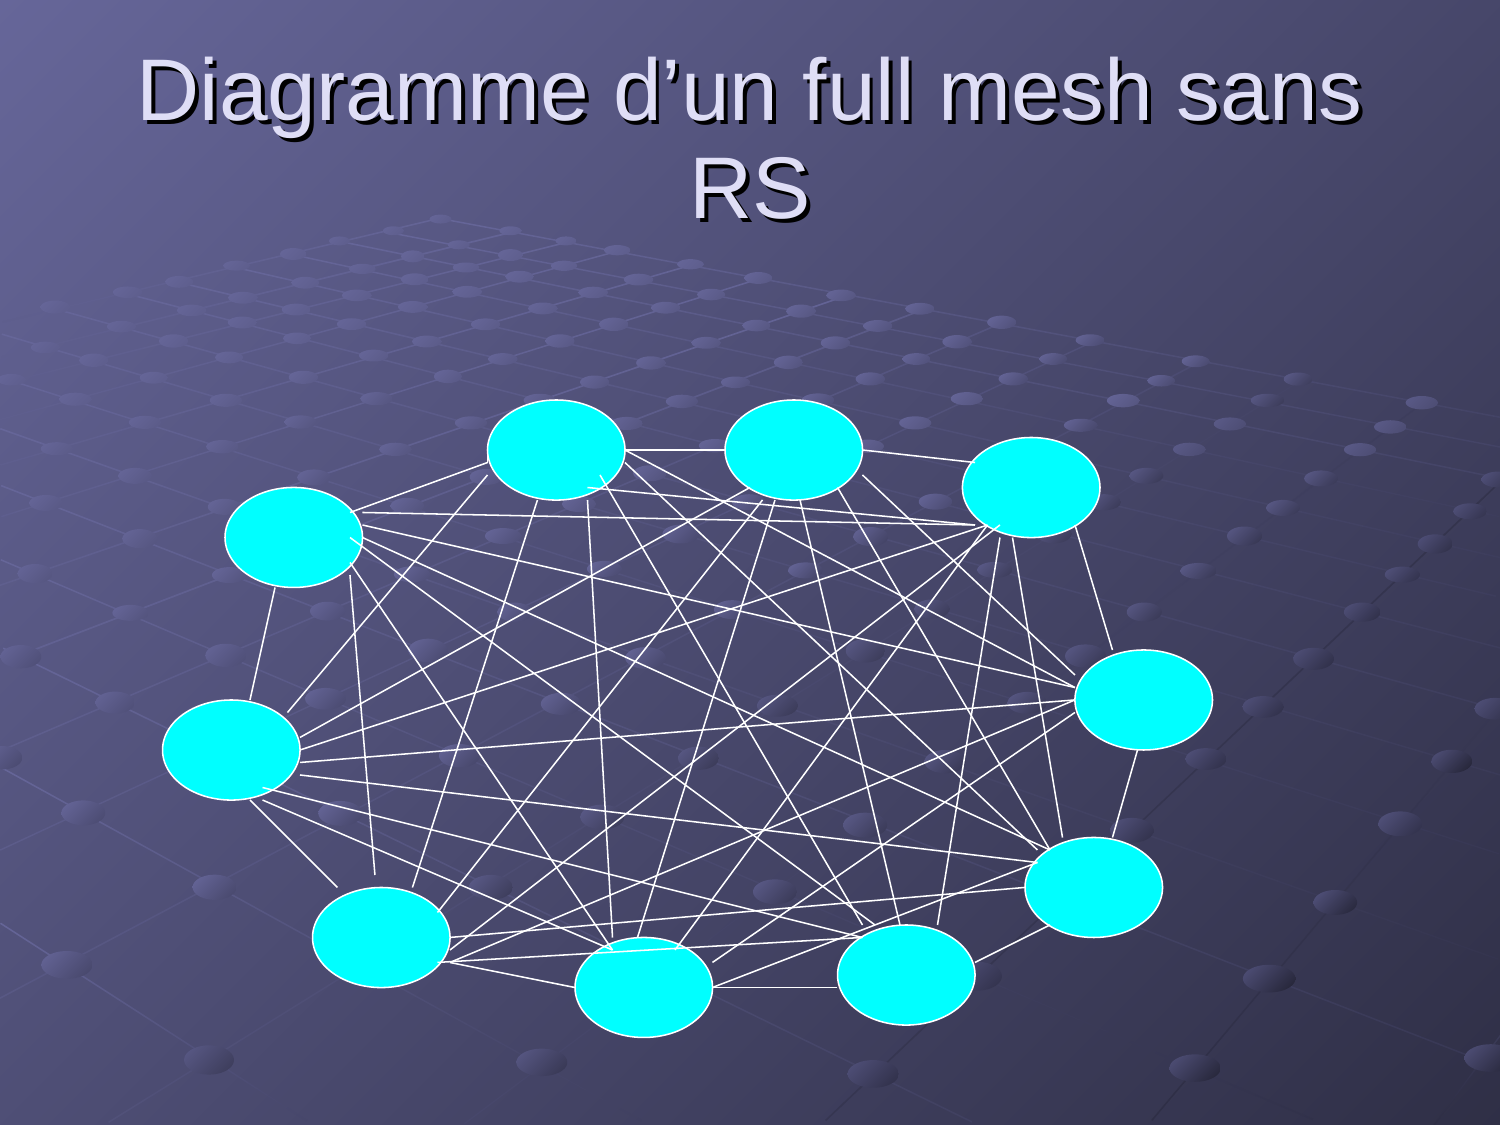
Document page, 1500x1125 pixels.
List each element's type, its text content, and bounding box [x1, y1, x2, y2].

text_box [575, 949, 713, 1038]
text_box [837, 924, 976, 1026]
text_box [725, 399, 863, 501]
title Diagramme d’un full mesh sans RS [75, 26, 1426, 252]
text_box [225, 487, 363, 588]
text_box [487, 399, 625, 501]
text_box [962, 437, 1101, 538]
text_box [1074, 649, 1213, 751]
text_box [1025, 837, 1163, 938]
text_box [595, 947, 610, 952]
text_box [162, 699, 301, 801]
text_box [610, 937, 678, 951]
text_box [312, 887, 450, 988]
